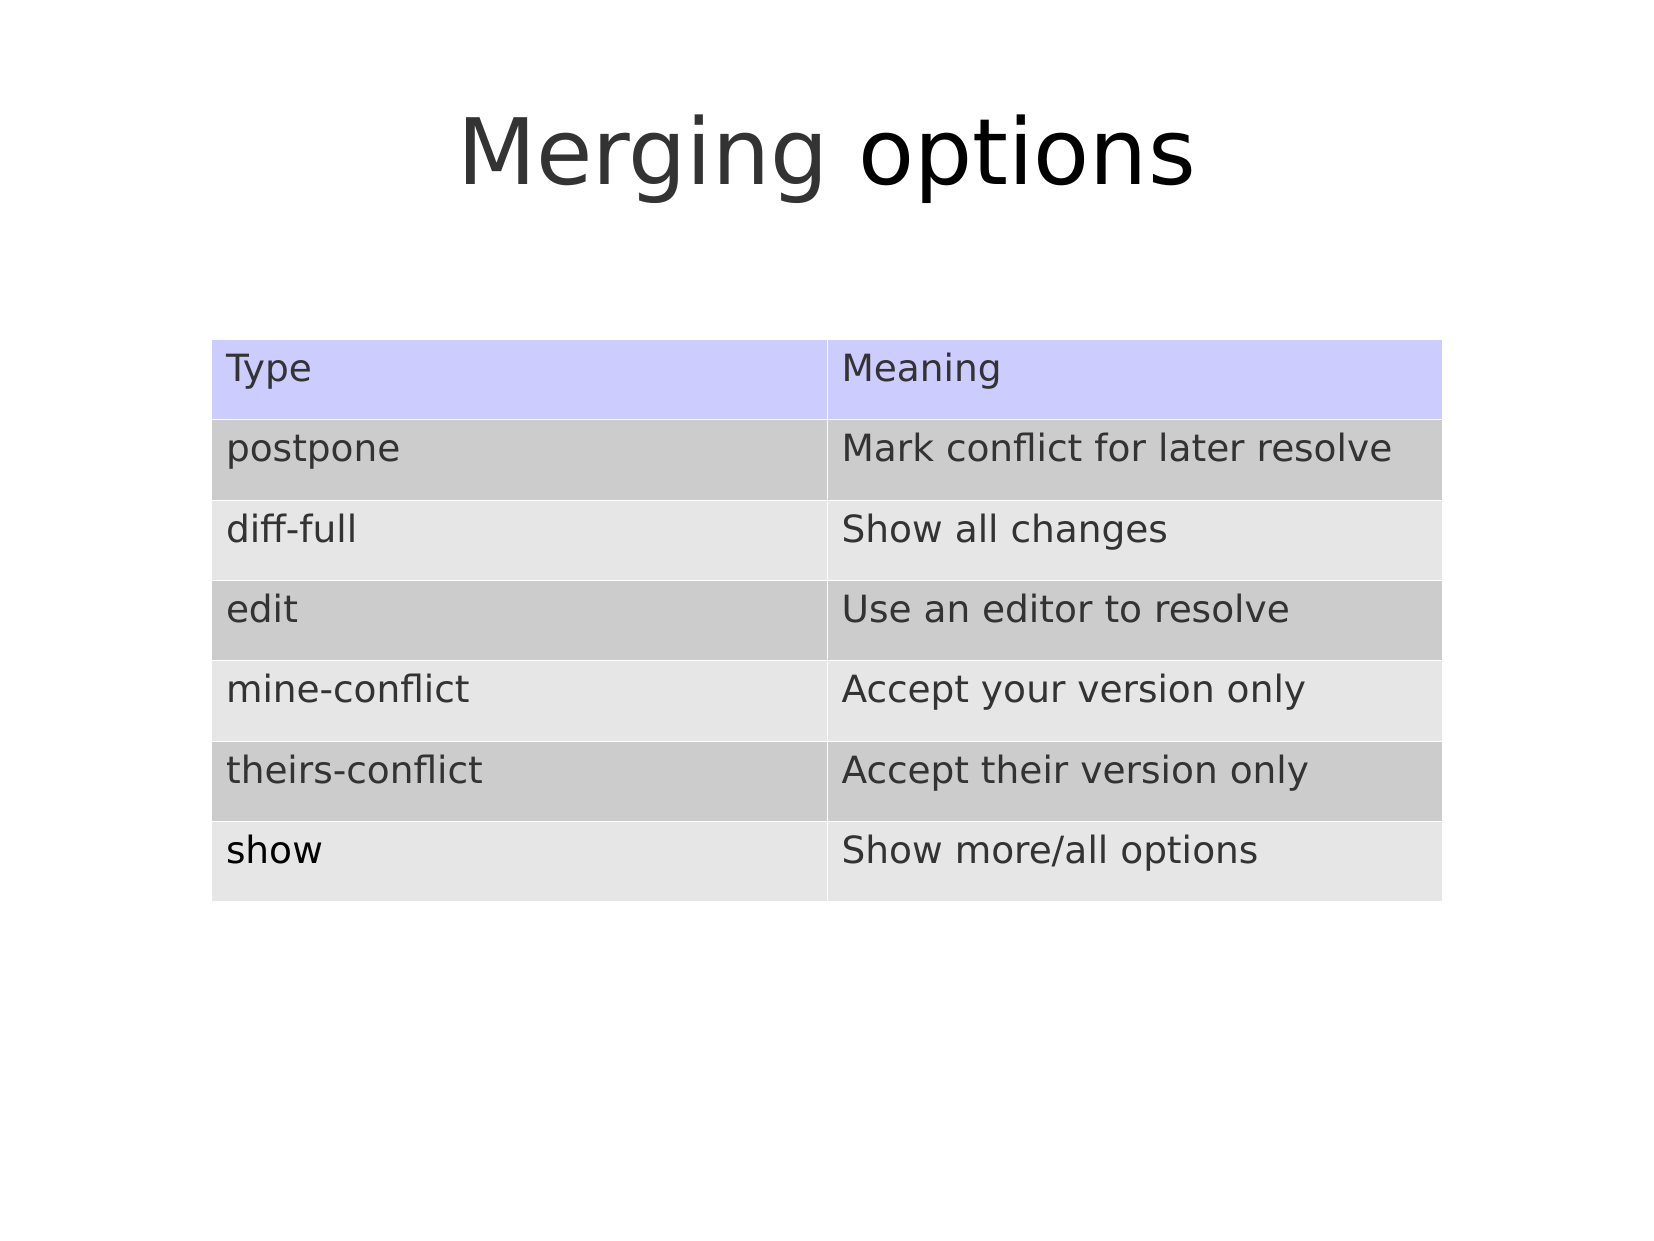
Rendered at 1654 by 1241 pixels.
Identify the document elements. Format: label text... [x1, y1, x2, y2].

table_cell postpone [212, 420, 827, 500]
table_cell Accept your version only [828, 661, 1442, 741]
title Merging options [82, 49, 1571, 257]
table_cell Use an editor to resolve [828, 581, 1442, 660]
table_cell diff-full [212, 501, 827, 580]
table_cell Accept their version only [828, 742, 1442, 821]
table_cell edit [212, 581, 827, 660]
table_cell mine-conflict [212, 661, 827, 741]
table_cell Show more/all options [828, 822, 1442, 901]
table_header Type [212, 340, 827, 419]
table_cell Show all changes [828, 501, 1442, 580]
table_cell show [212, 822, 827, 901]
table_cell theirs-conflict [212, 742, 827, 821]
table_cell Mark conflict for later resolve [828, 420, 1442, 500]
table_header Meaning [828, 340, 1442, 419]
